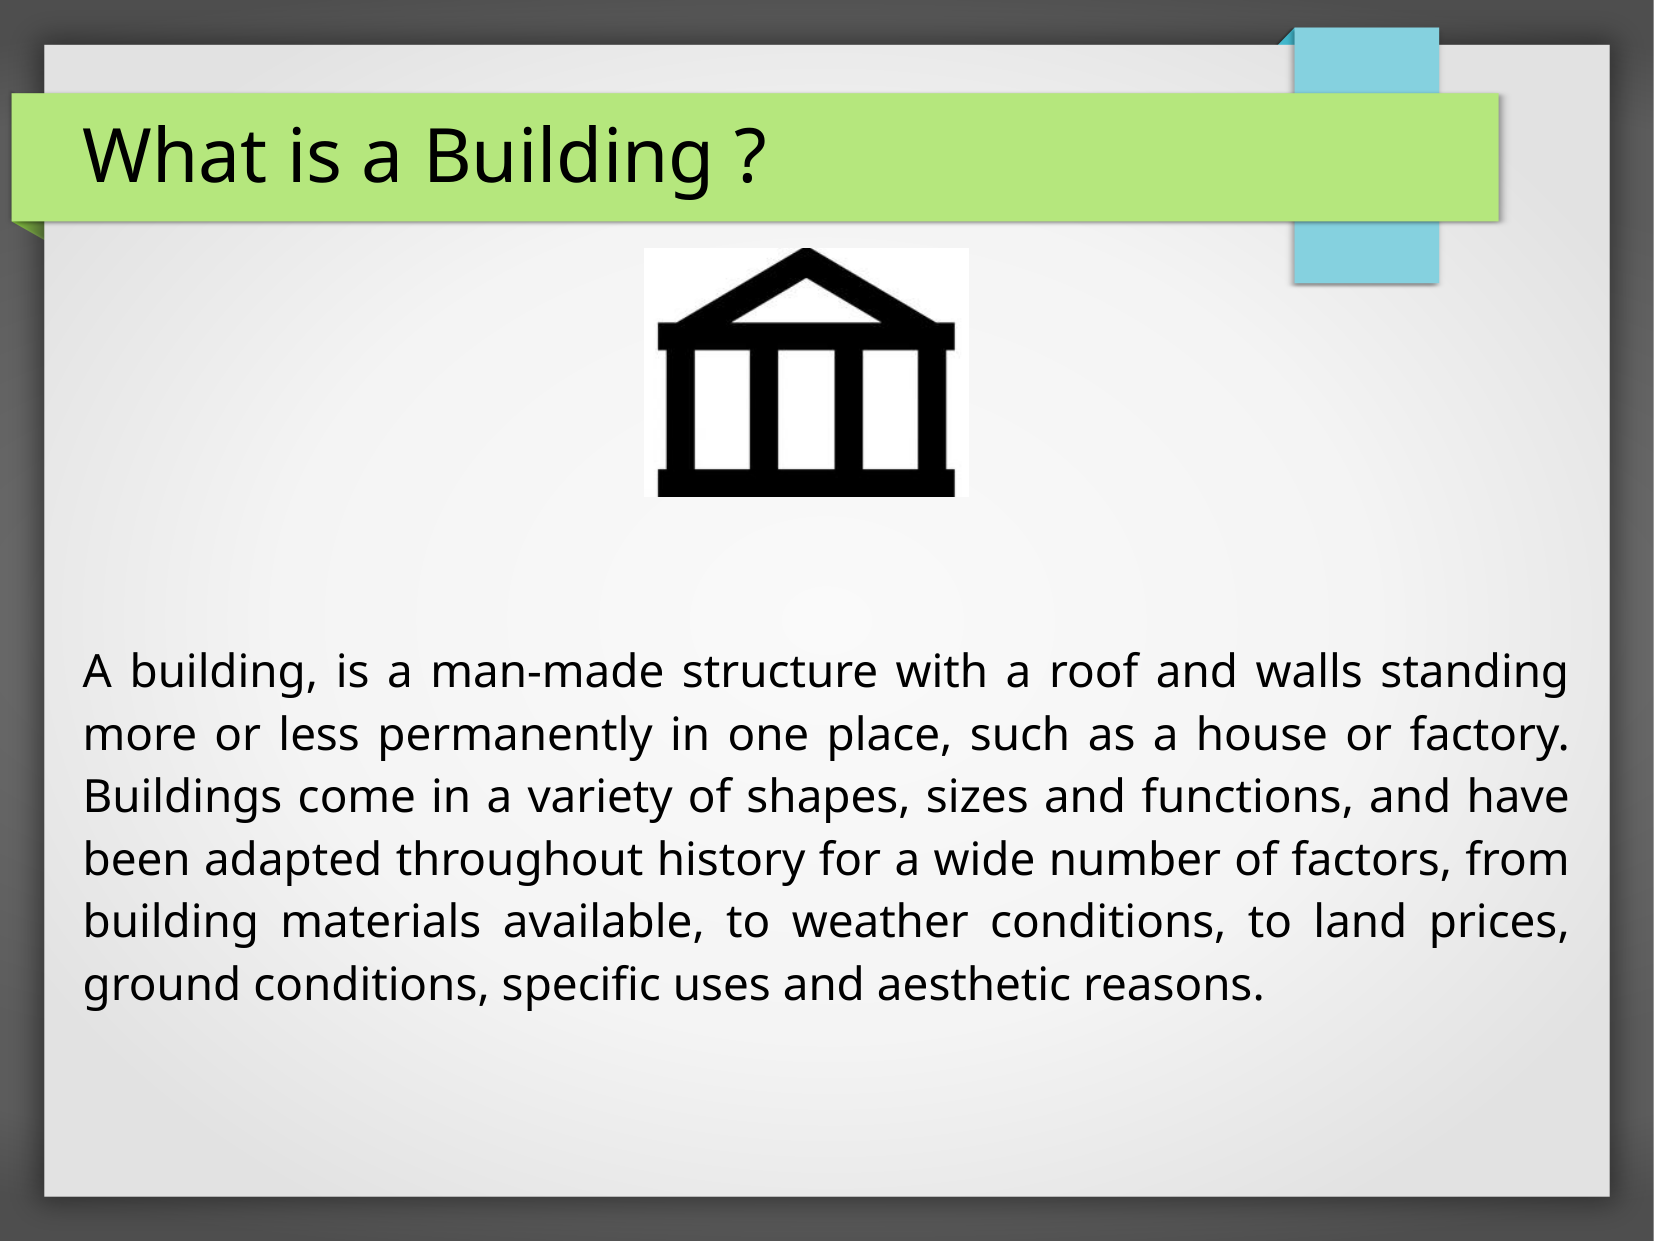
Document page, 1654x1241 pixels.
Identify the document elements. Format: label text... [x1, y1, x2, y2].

picture [0, 0, 1654, 1241]
title What is a Building ? [82, 78, 1264, 229]
subtitle A building, is a man-made structure with a roof and walls standing more or less permanently in one place, such as a house or factory. Buildings come in a variety of shapes, sizes and functions, and have been adapted throughout history for a wide number of factors, from building materials available, to weather conditions, to land prices, ground conditions, specific uses and aesthetic reasons. [82, 466, 1571, 1186]
